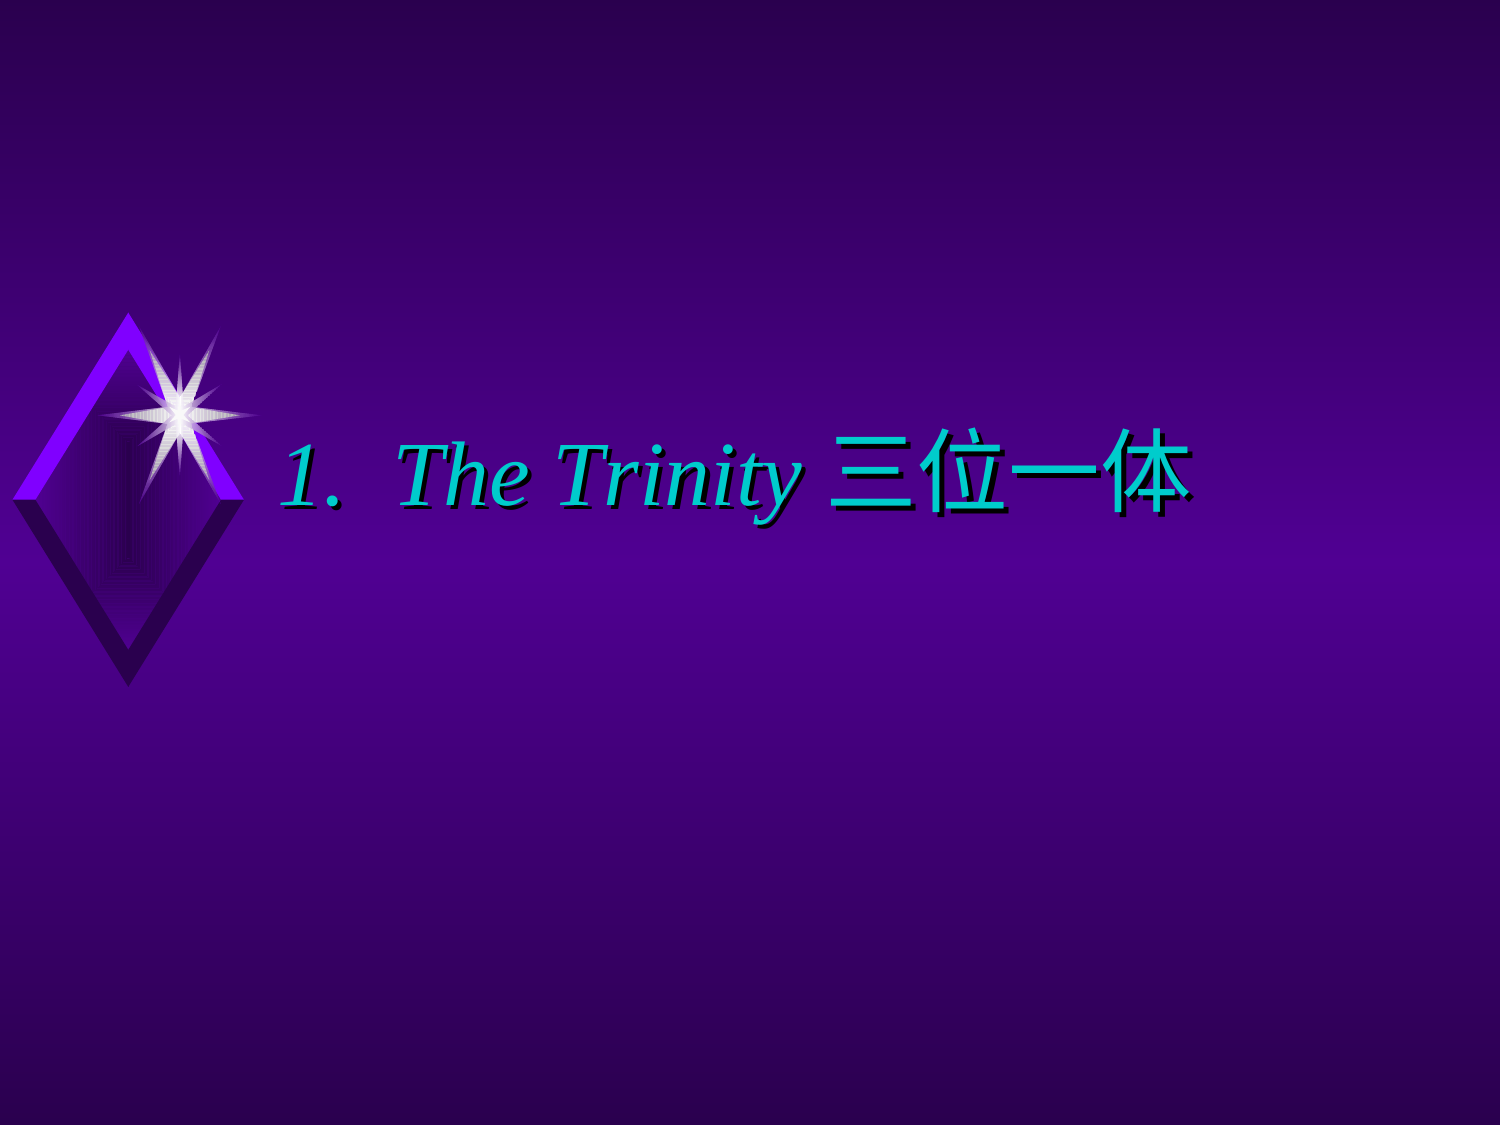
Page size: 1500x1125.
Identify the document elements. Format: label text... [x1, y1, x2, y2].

title 1. The Trinity三位一体 [262, 374, 1500, 563]
